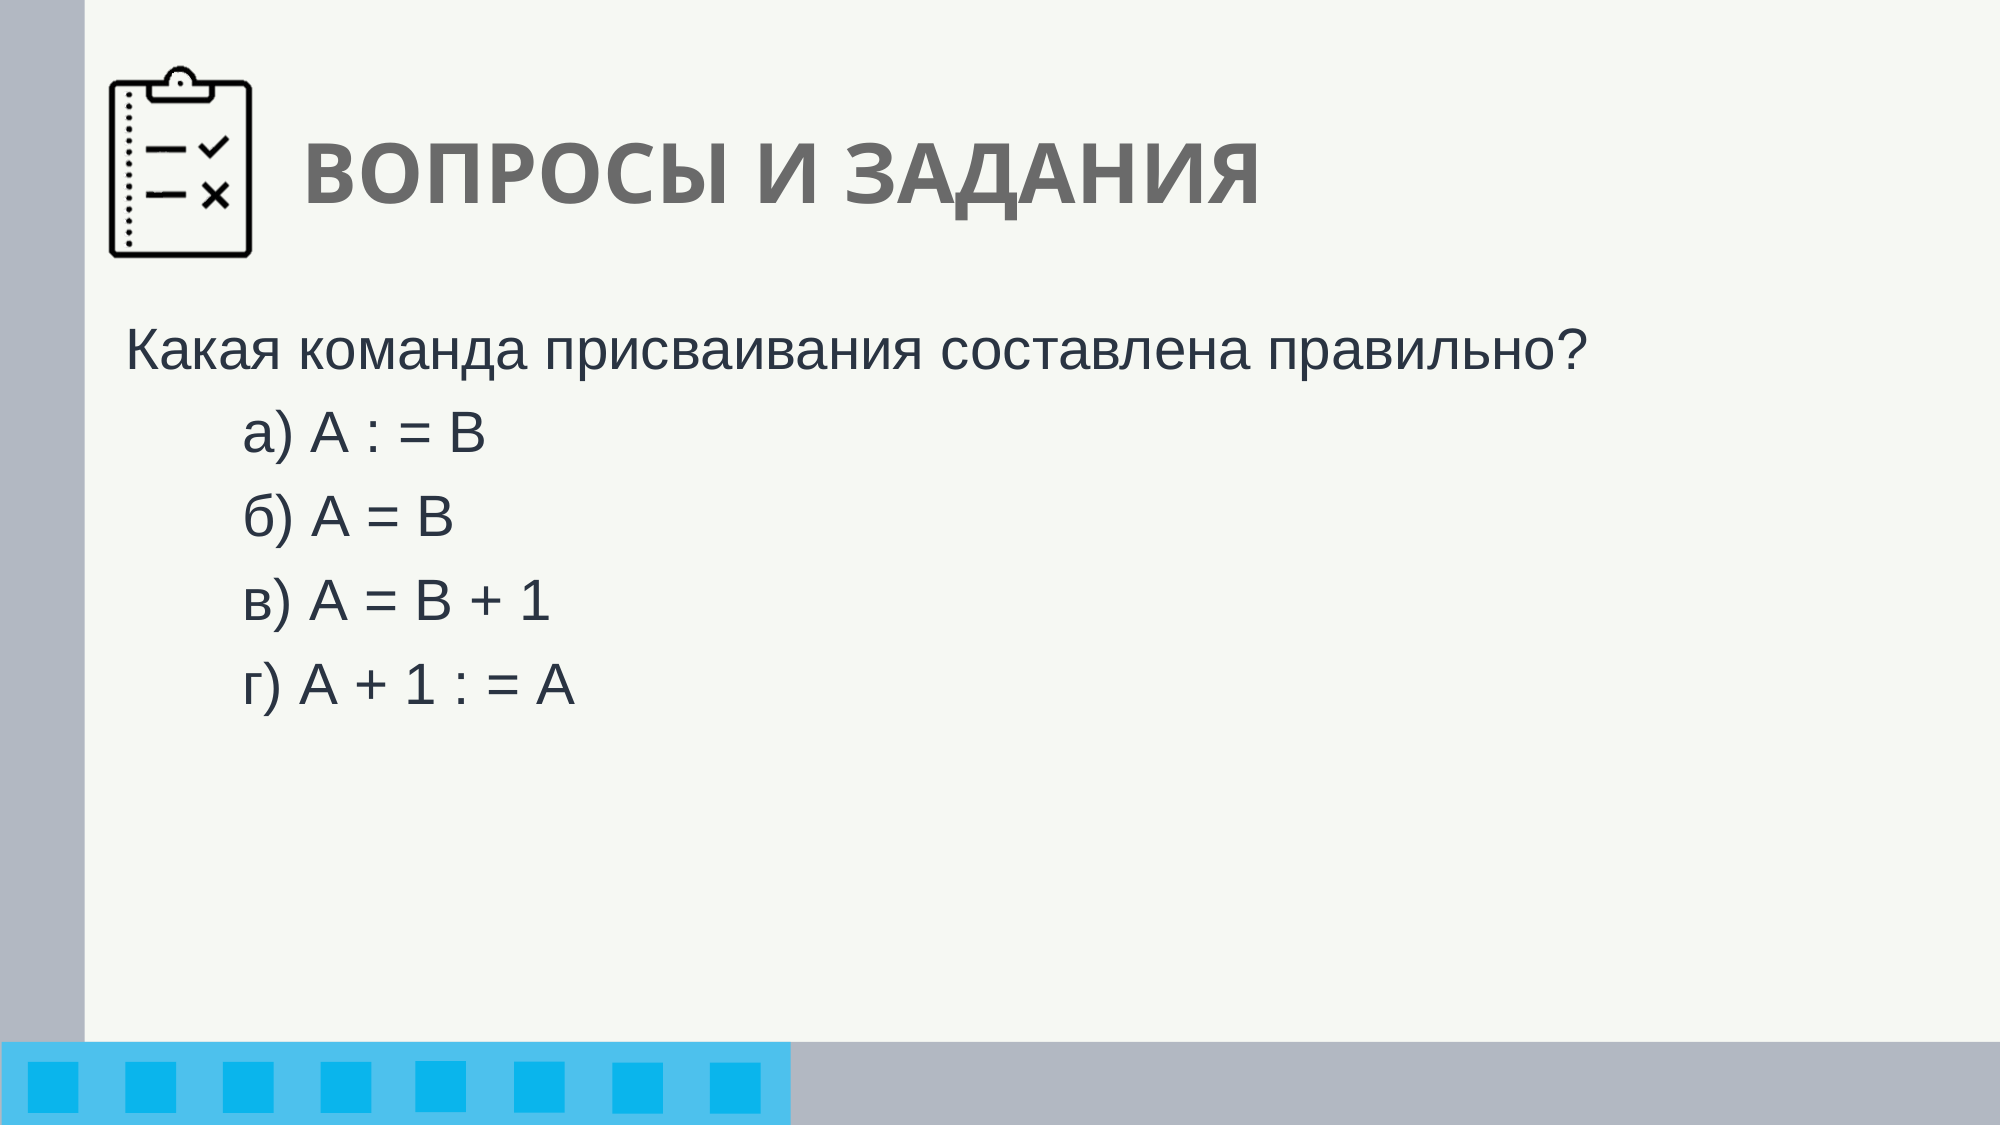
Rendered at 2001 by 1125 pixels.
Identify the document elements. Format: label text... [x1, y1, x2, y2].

title ВОПРОСЫ И ЗАДАНИЯ [285, 67, 1892, 286]
list Какая команда присваивания составлена правильно? а) А : = В б) А = В в) А = В + 1 г) А + 1 : = А [110, 311, 1892, 1058]
picture [85, 54, 286, 286]
